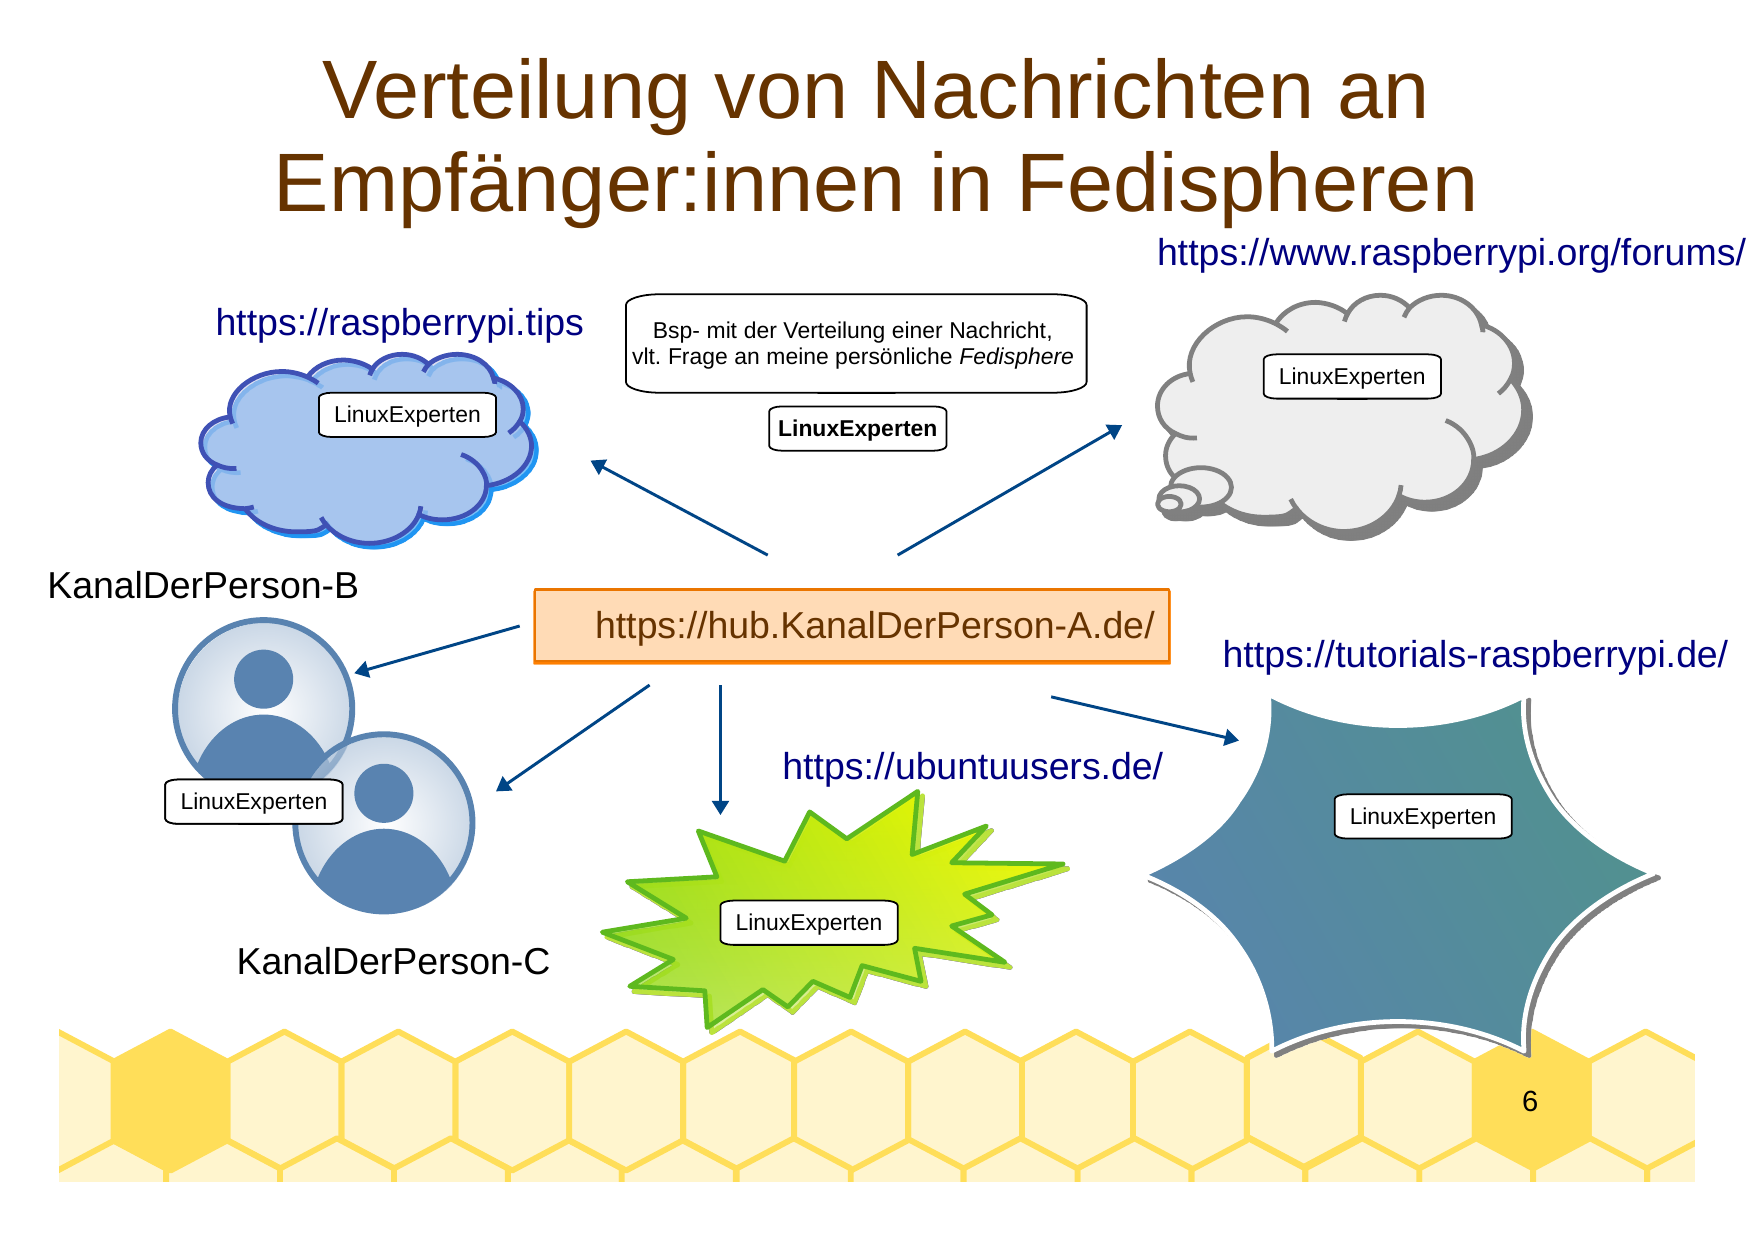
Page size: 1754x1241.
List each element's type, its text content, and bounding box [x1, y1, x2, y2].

text_box https://raspberrypi.tips [200, 293, 610, 367]
text_box LinuxExperten [769, 406, 947, 451]
text_box LinuxExperten [1263, 354, 1441, 399]
text_box KanalDerPerson-B [32, 557, 390, 615]
text_box [602, 796, 1064, 1028]
text_box LinuxExperten [1334, 794, 1512, 839]
text_box LinuxExperten [720, 900, 898, 945]
text_box LinuxExperten [318, 392, 497, 438]
text_box https://tutorials-raspberrypi.de/ [1208, 625, 1754, 683]
text_box https://hub.KanalDerPerson-A.de/ [534, 589, 1170, 662]
text_box [200, 367, 532, 544]
text_box Bsp- mit der Verteilung einer Nachricht, vlt. Frage an meine persönliche Fedisphere [625, 294, 1087, 393]
text_box [1145, 695, 1654, 1052]
text_box [299, 738, 469, 908]
text_box [1157, 295, 1524, 532]
text_box https://ubuntuusers.de/ [767, 738, 1189, 796]
text_box LinuxExperten [165, 779, 343, 824]
text_box [179, 624, 349, 779]
title Verteilung von Nachrichten an Empfänger:innen in Fedispheren [146, 43, 1608, 230]
text_box KanalDerPerson-C [221, 933, 579, 990]
text_box https://www.raspberrypi.org/forums/ [1142, 224, 1754, 282]
